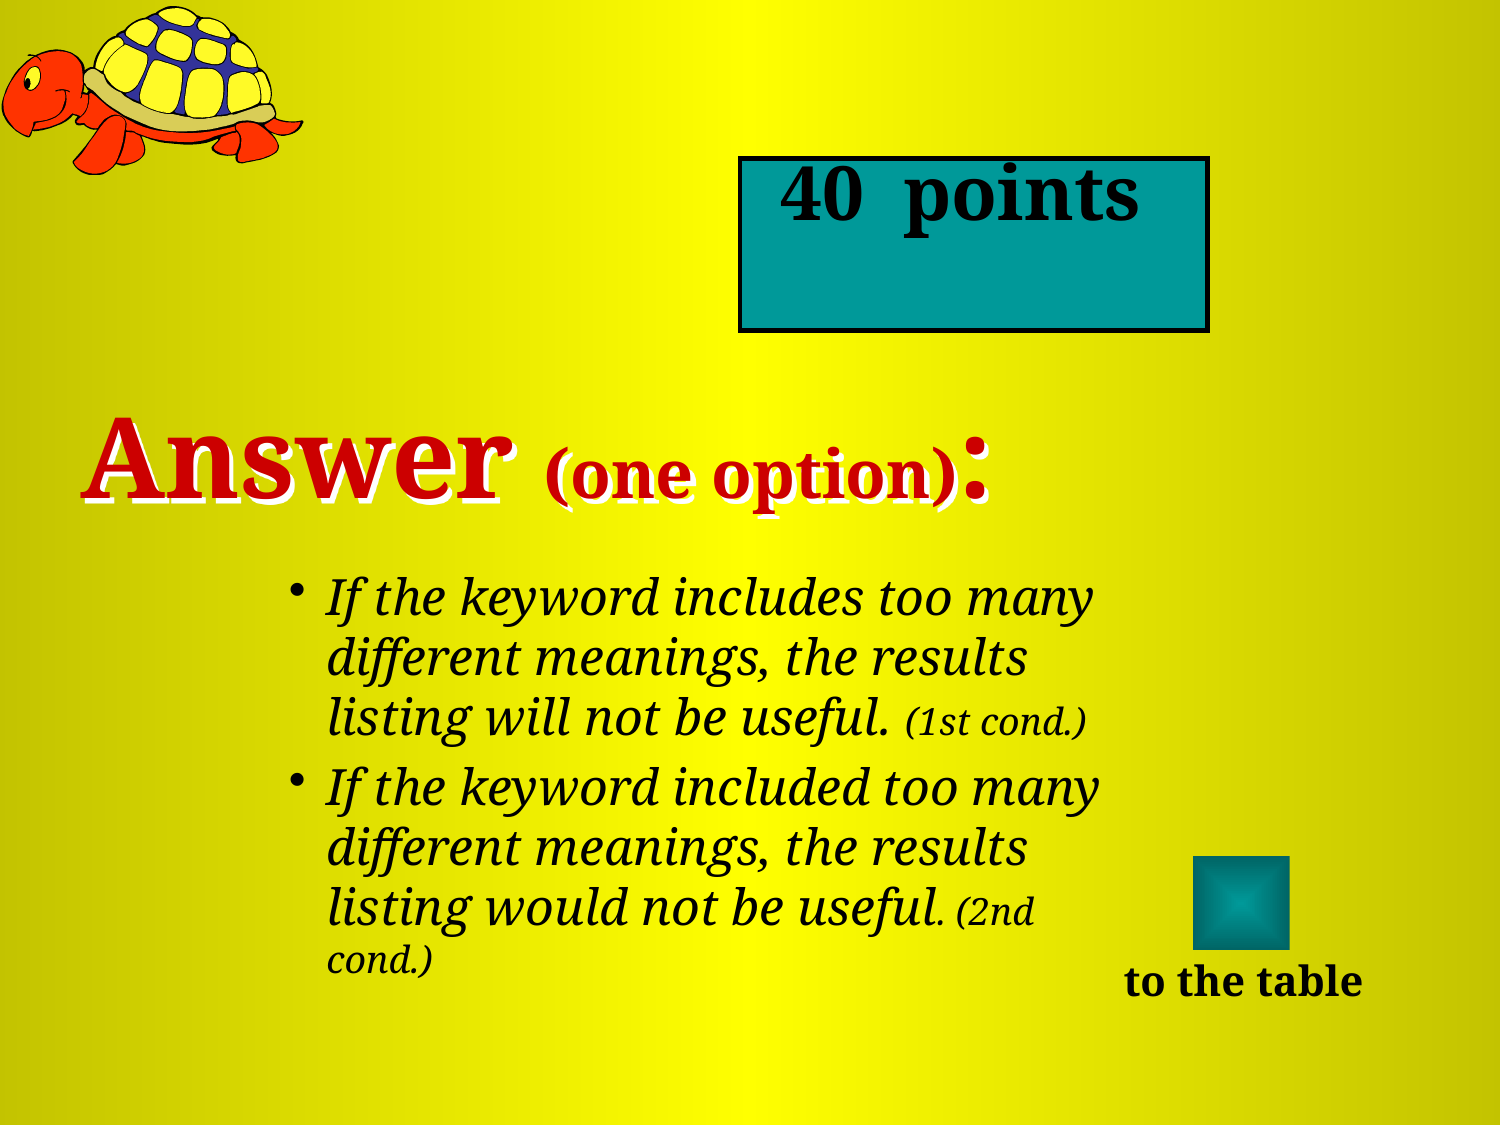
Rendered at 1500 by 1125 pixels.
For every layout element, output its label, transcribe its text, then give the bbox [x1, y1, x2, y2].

text_box [739, 158, 1208, 331]
text_box If the keyword includes too many different meanings, the results listing will not be useful. (1st cond.) If the keyword included too many different meanings, the results listing would not be useful. (2nd cond.) [124, 558, 1139, 1041]
text_box 40 points [765, 138, 1179, 244]
title Answer (one option): [65, 358, 1298, 550]
text_box to the table [1139, 947, 1418, 1012]
text_box [1193, 856, 1290, 950]
